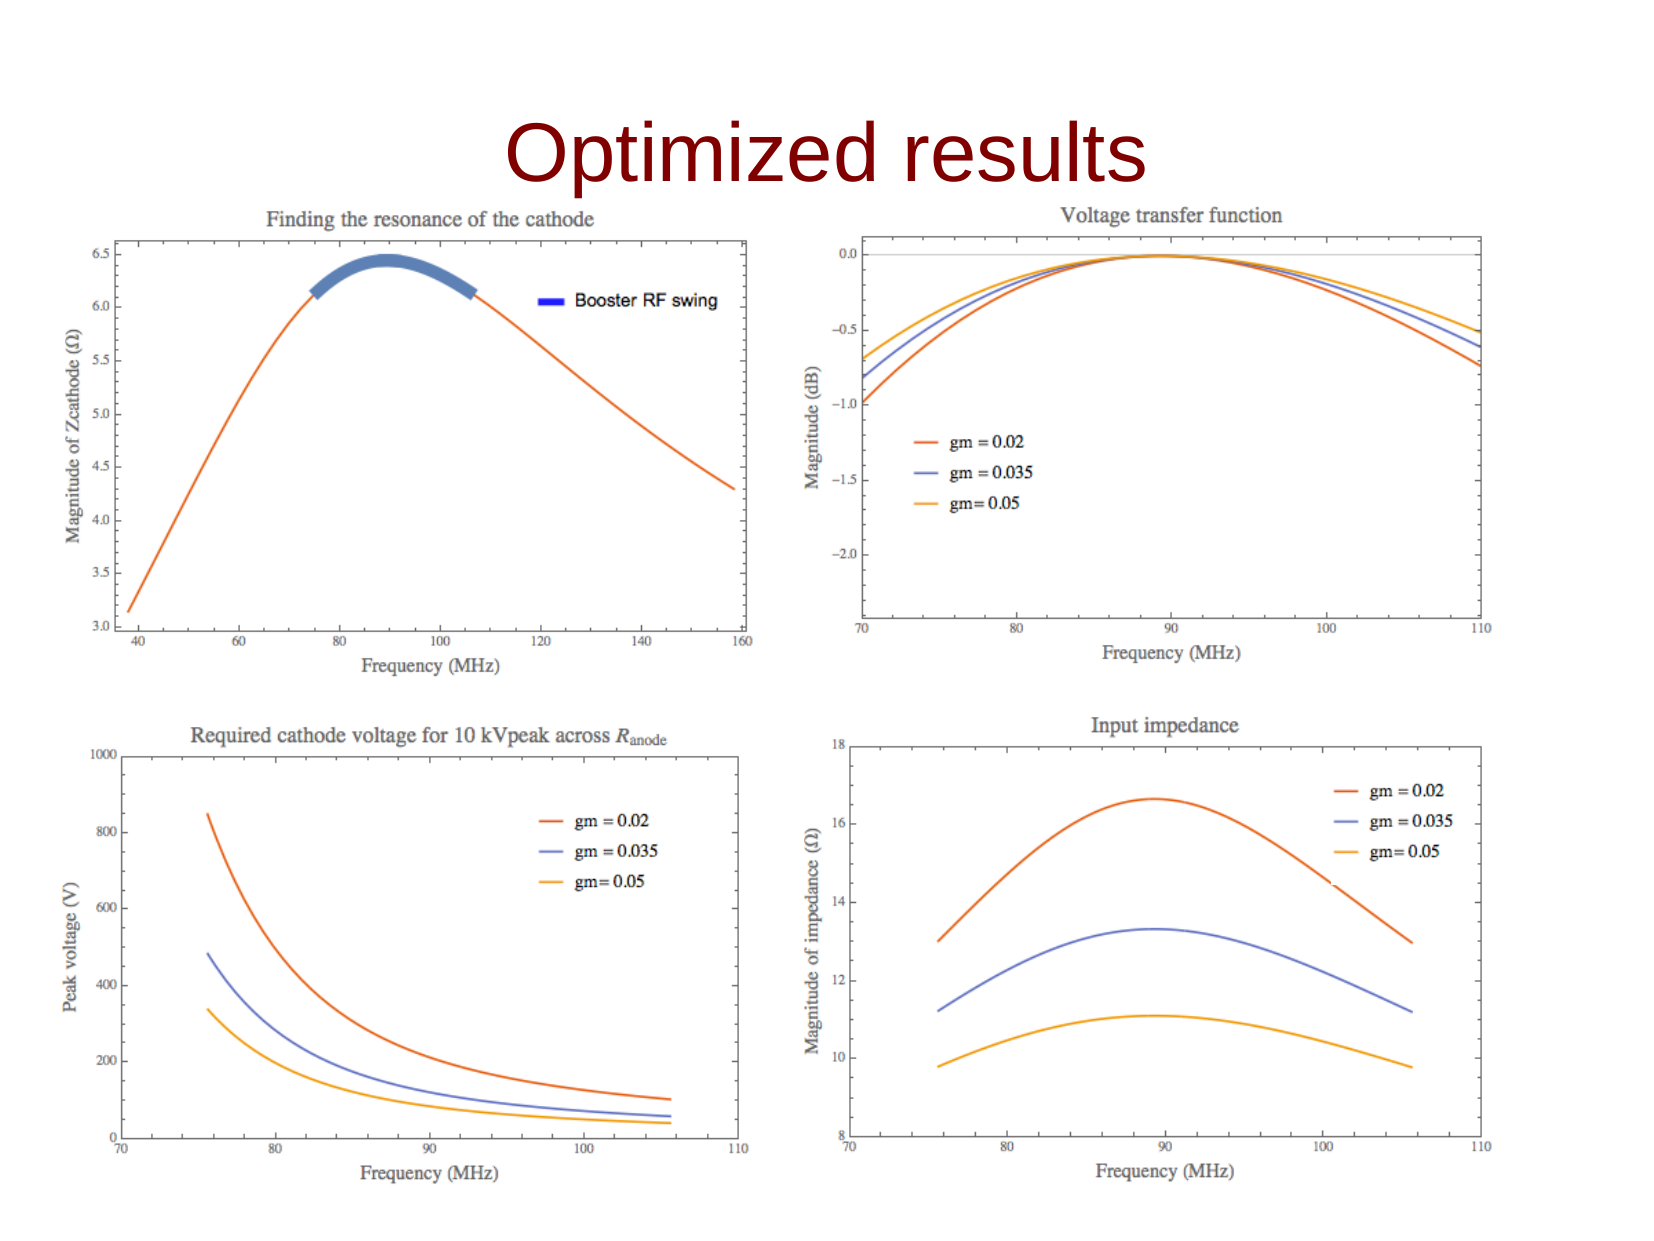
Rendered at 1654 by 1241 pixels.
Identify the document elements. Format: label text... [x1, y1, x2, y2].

picture [804, 716, 1493, 1183]
picture [65, 210, 754, 679]
picture [804, 206, 1493, 666]
title Optimized results [82, 49, 1571, 257]
picture [62, 726, 751, 1186]
